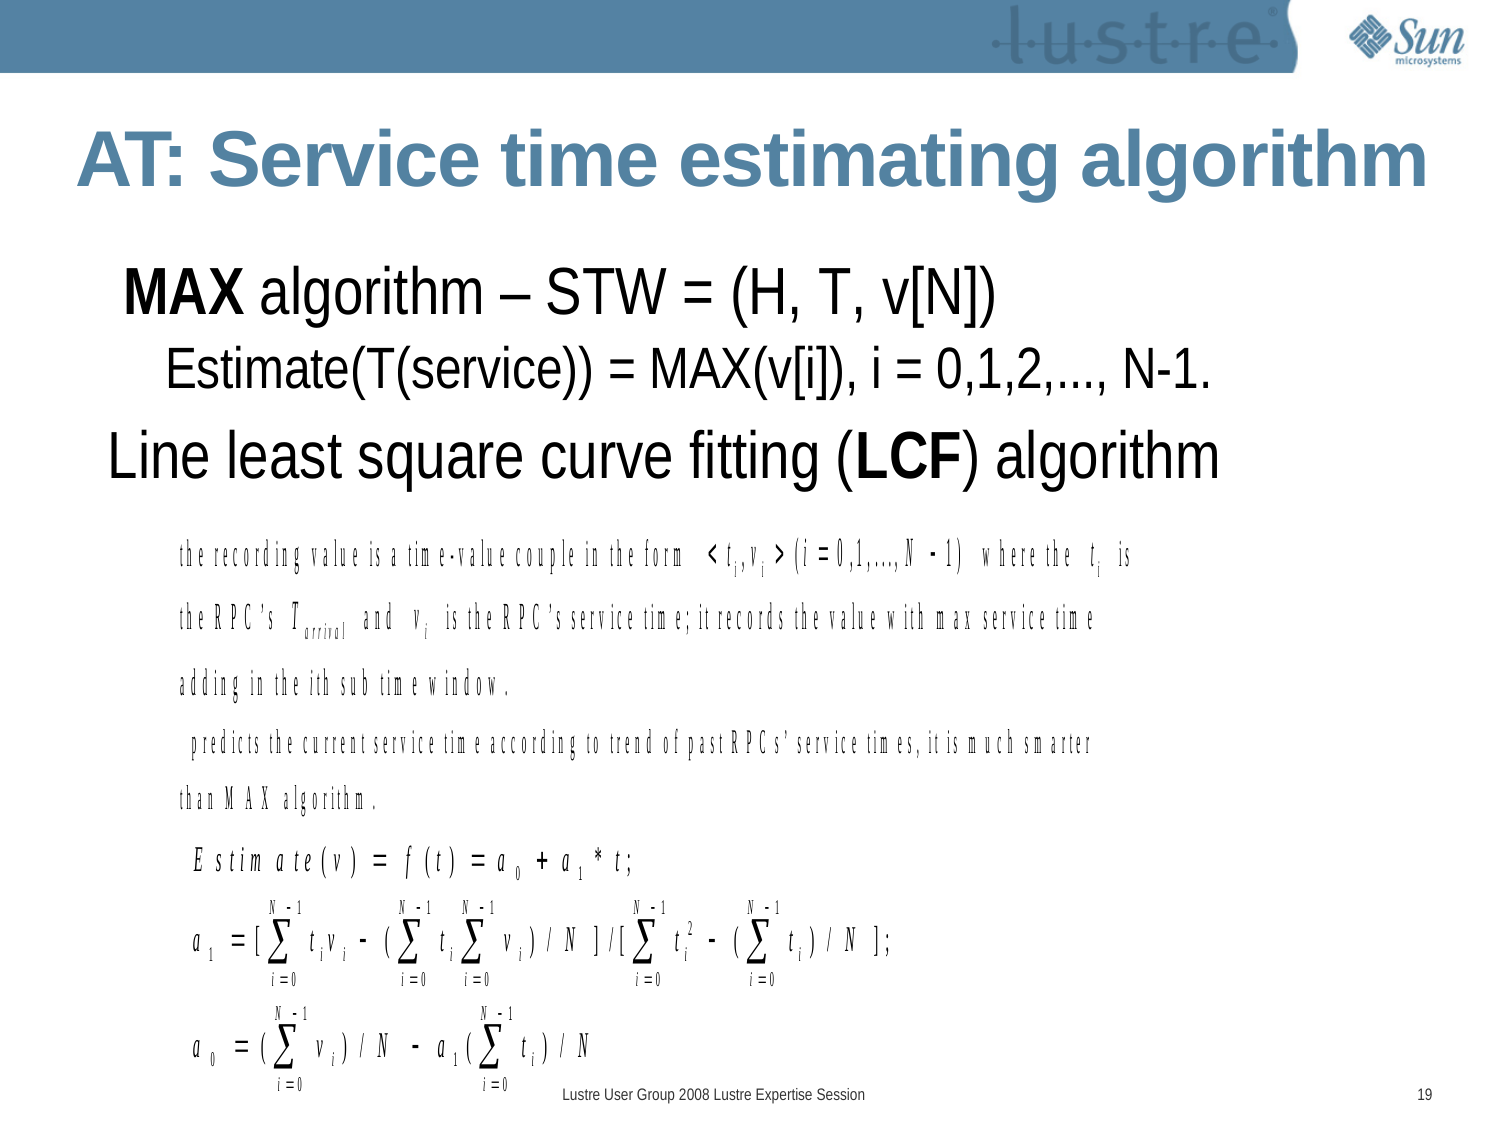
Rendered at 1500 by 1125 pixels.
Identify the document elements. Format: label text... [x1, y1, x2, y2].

list MAX algorithm – STW = (H, T, v[N]) Estimate(T(service)) = MAX(v[i]), i = 0,1,2,..., N-1. Line least square curve fitting (LCF) algorithm [88, 262, 1426, 526]
picture [187, 836, 901, 1100]
picture [180, 525, 1163, 826]
picture [0, 0, 1500, 91]
title AT: Service time estimating algorithm [75, 123, 1437, 227]
